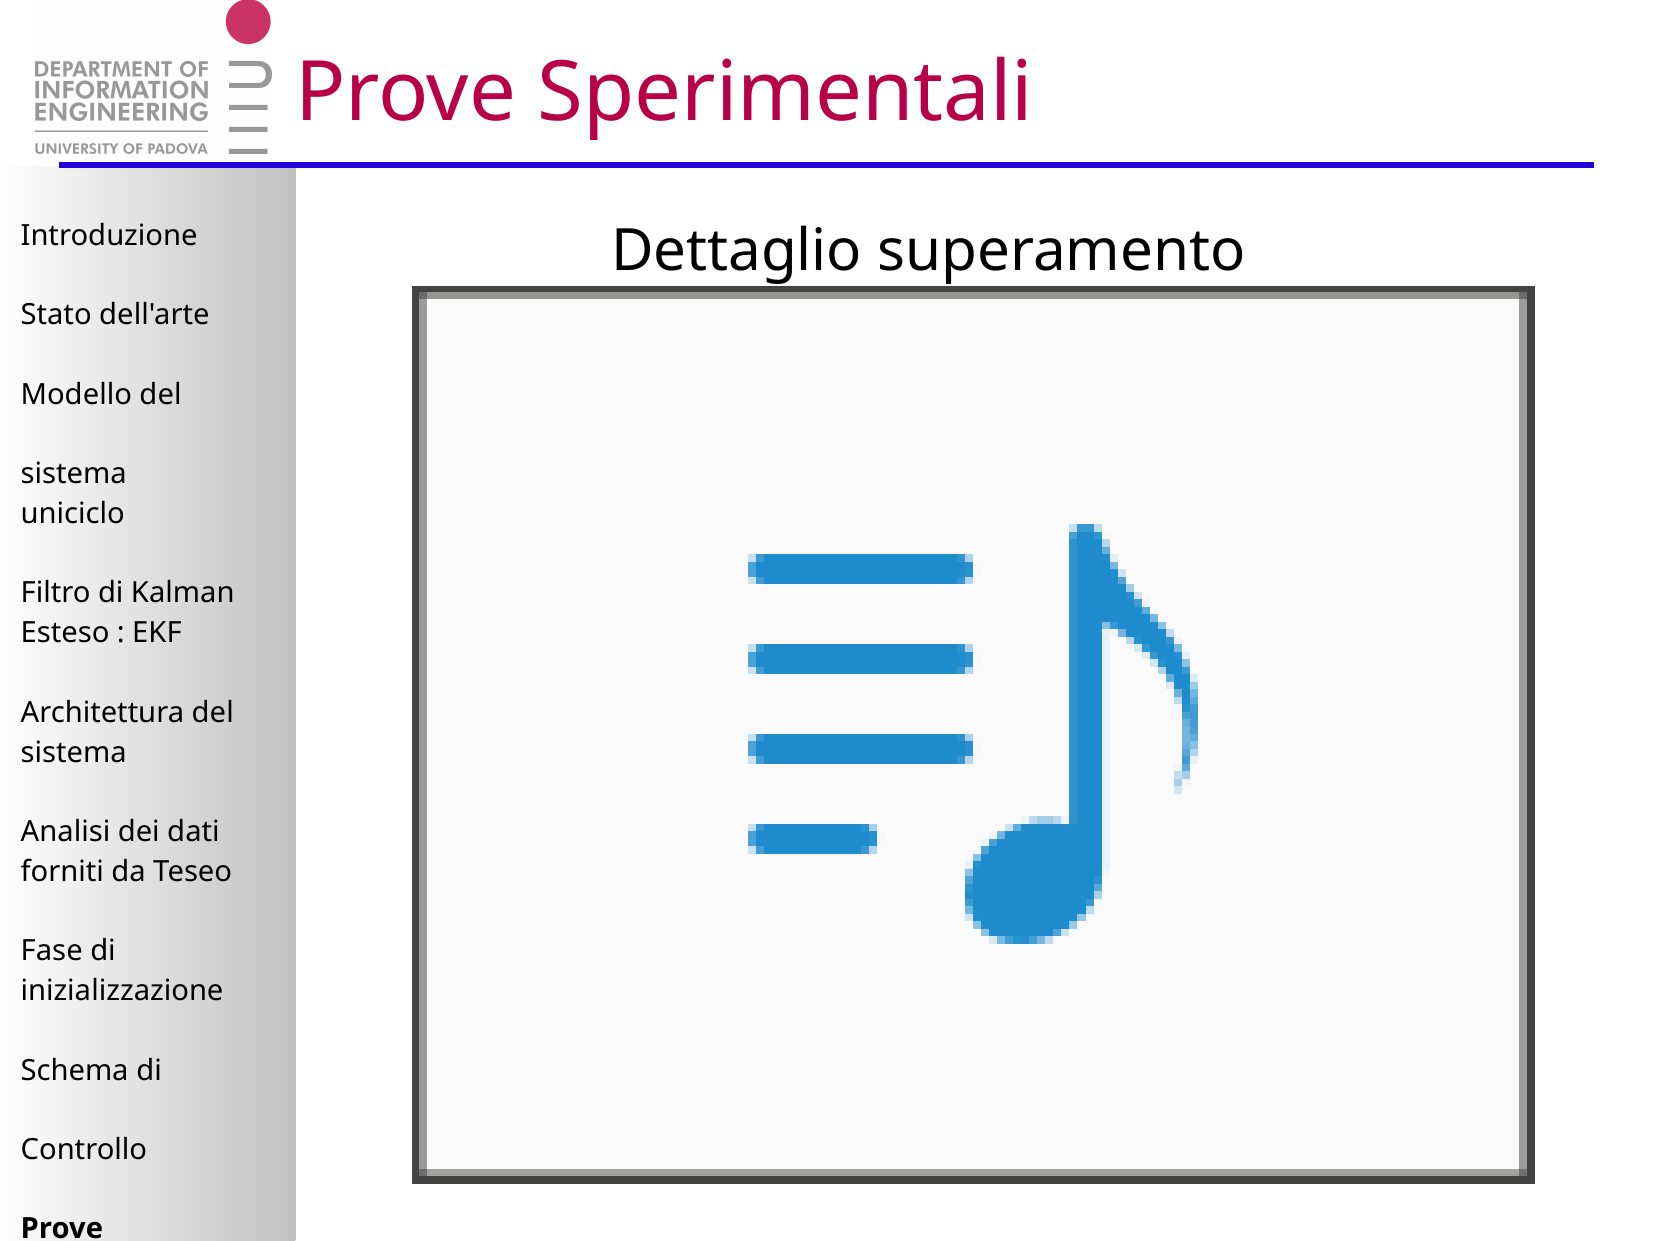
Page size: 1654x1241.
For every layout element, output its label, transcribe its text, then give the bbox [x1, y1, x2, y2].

text_box Introduzione Stato dell'arte Modello del sistema uniciclo Filtro di Kalman Esteso : EKF Architettura del sistema Analisi dei dati forniti da Teseo Fase di inizializzazione Schema di Controllo Prove Sperimentali Conclusioni Sviluppi futuri [5, 206, 302, 1211]
text_box [411, 284, 1536, 1185]
picture [35, 0, 272, 154]
text_box Dettaglio superamento ostacolo [596, 200, 1436, 275]
title Prove Sperimentali [295, 29, 1536, 148]
